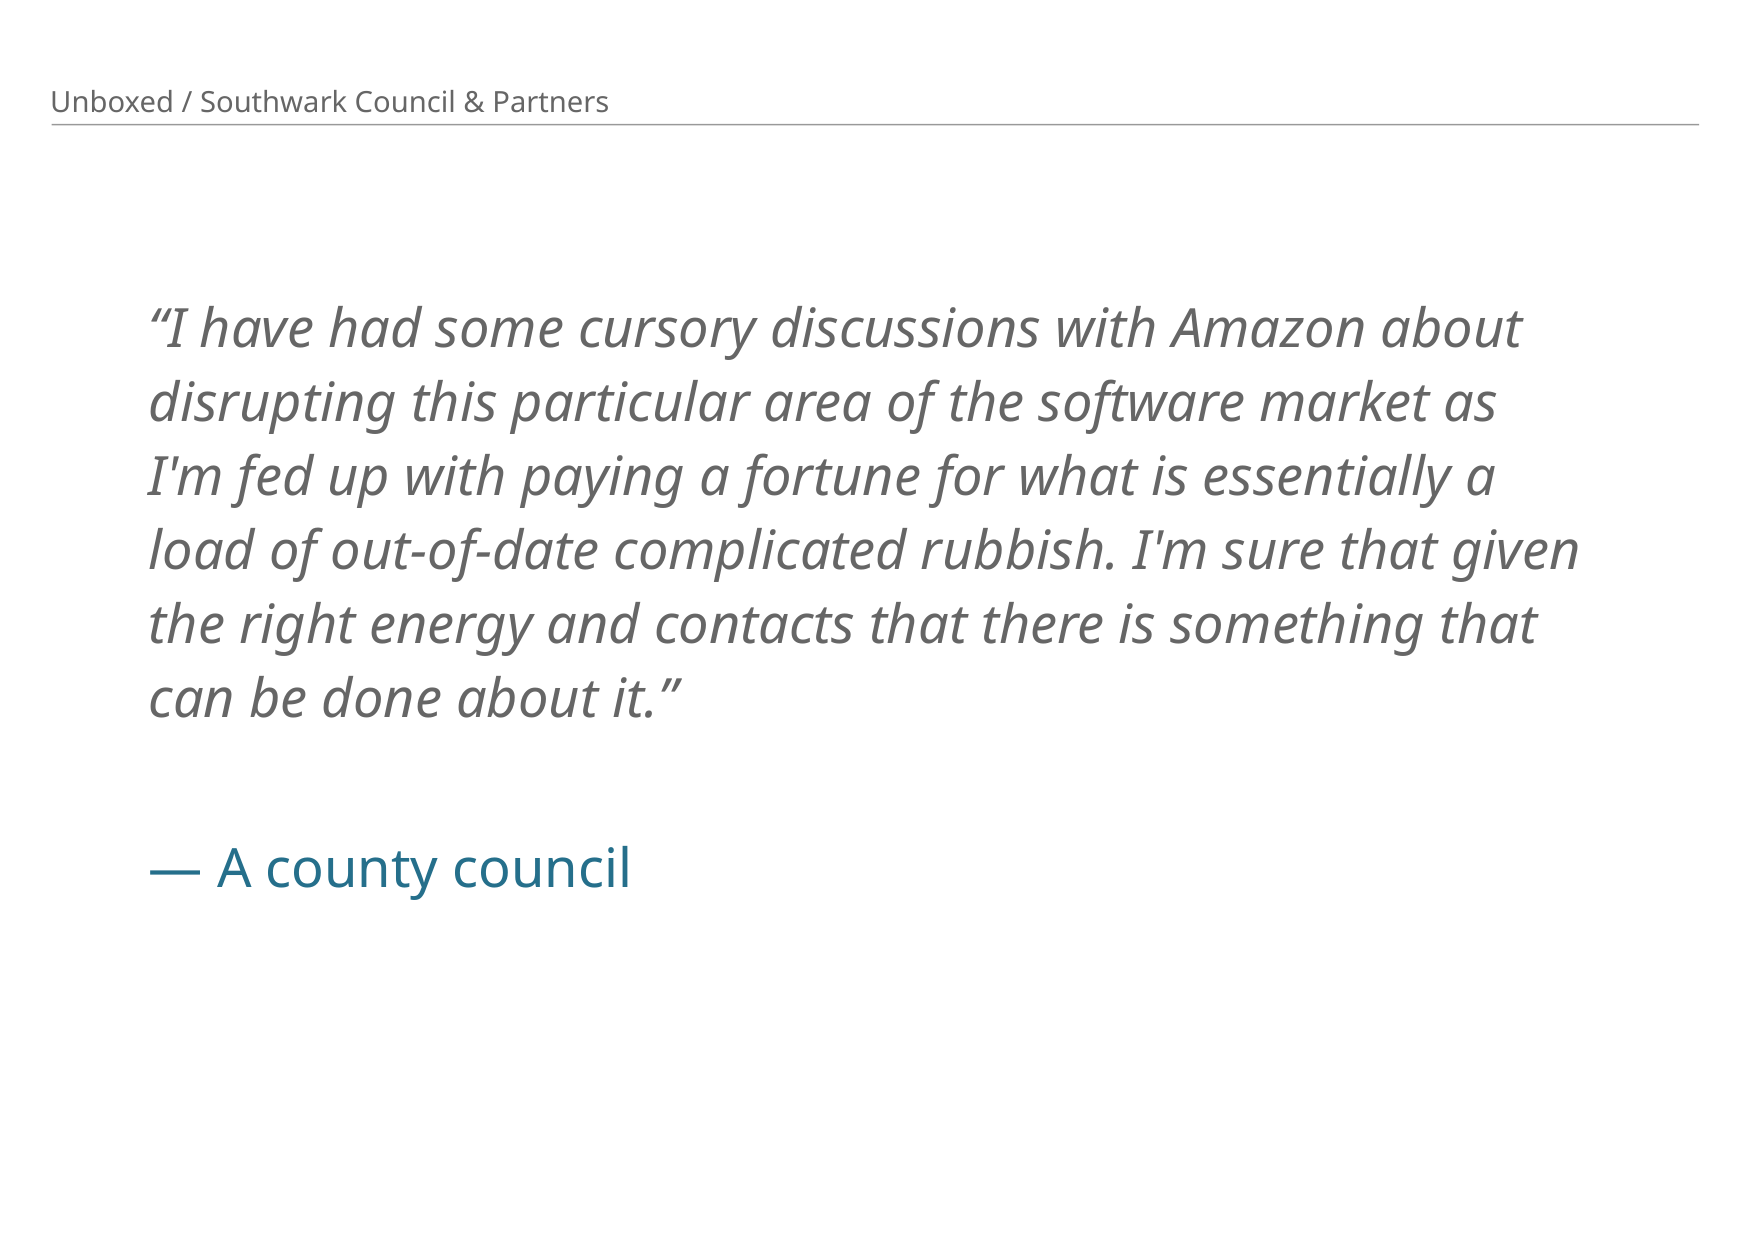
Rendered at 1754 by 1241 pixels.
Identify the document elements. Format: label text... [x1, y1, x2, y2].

text_box Unboxed / Southwark Council & Partners [33, 65, 775, 128]
text_box “I have had some cursory discussions with Amazon about disrupting this particular area of the software market as I'm fed up with paying a fortune for what is essentially a load of out-of-date complicated rubbish. I'm sure that given the right energy and contacts that there is something that can be done about it.” — A county council [131, 149, 1601, 1127]
